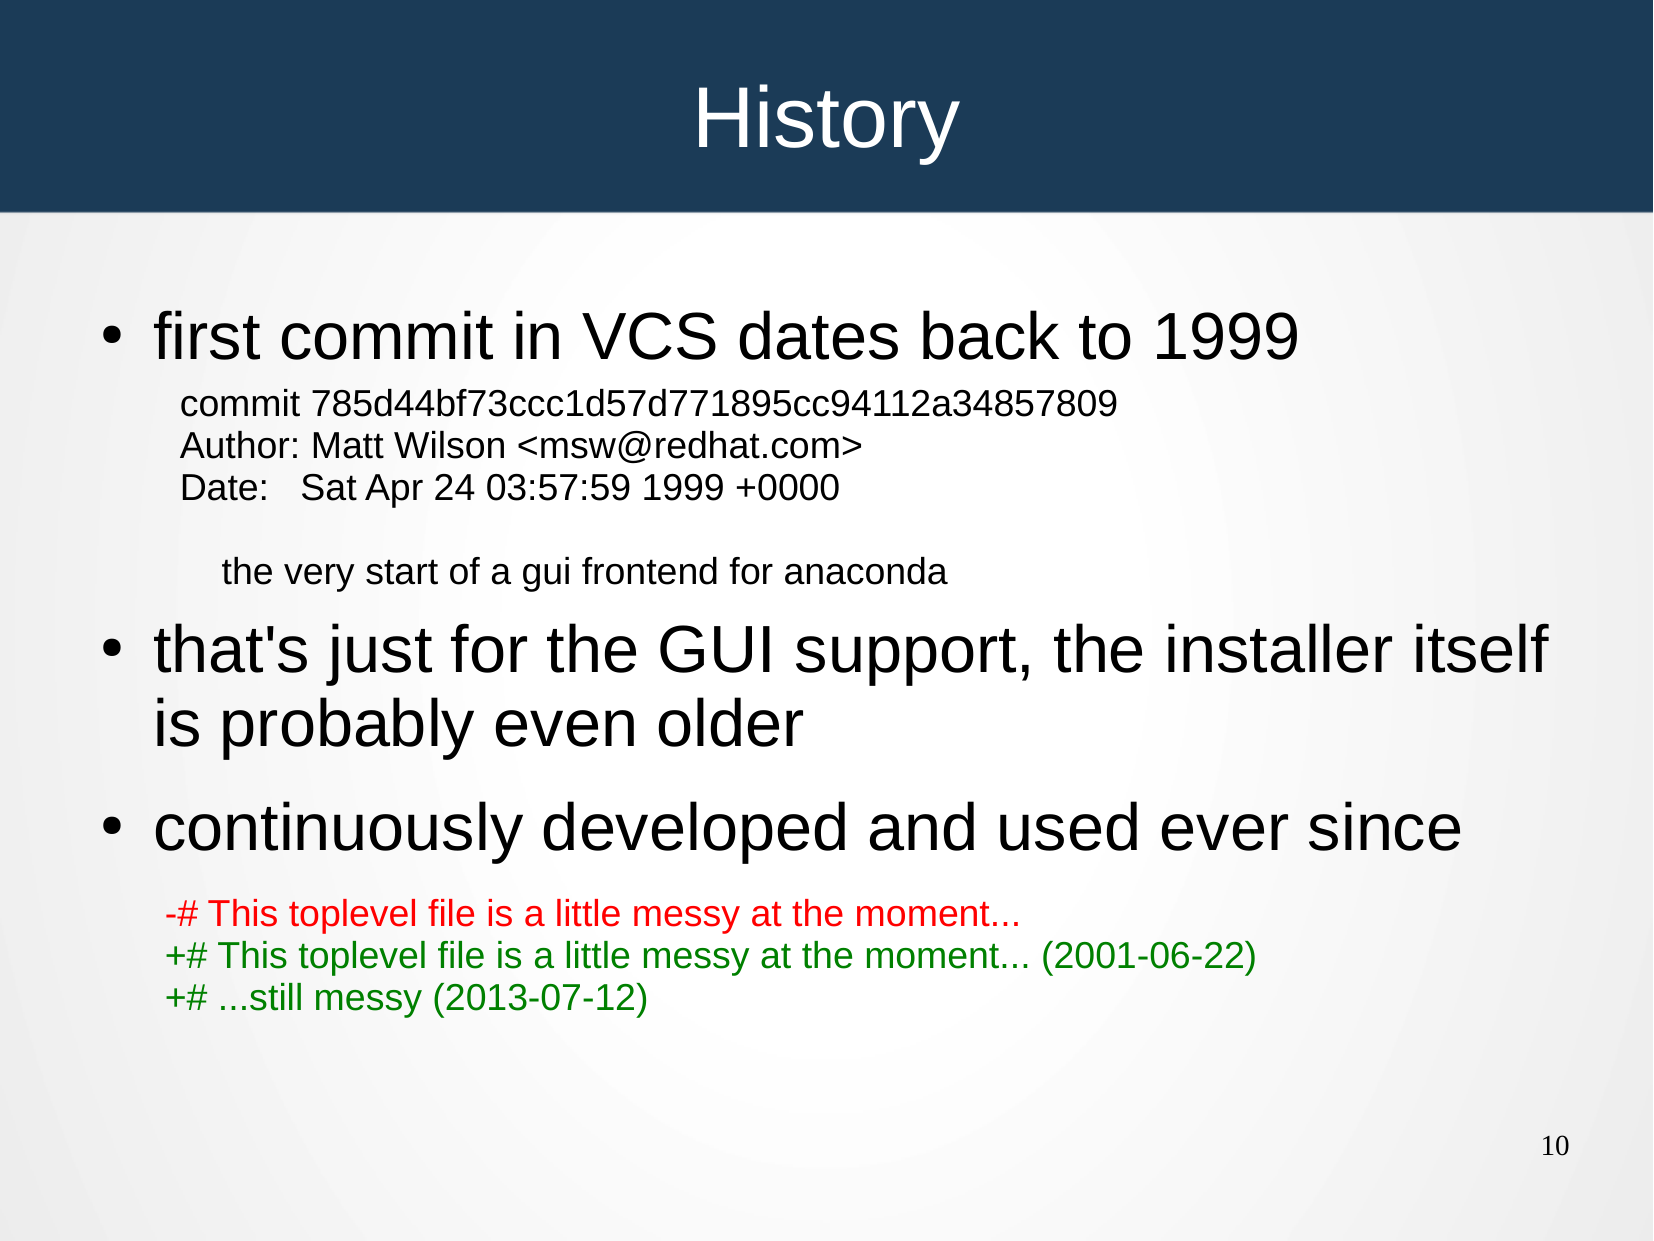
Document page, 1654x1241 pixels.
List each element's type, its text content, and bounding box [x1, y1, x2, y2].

text_box commit 785d44bf73ccc1d57d771895cc94112a34857809 Author: Matt Wilson <msw@redhat.com> Date: Sat Apr 24 03:57:59 1999 +0000 the very start of a gui frontend for anaconda [165, 375, 1136, 601]
text_box -# This toplevel file is a little messy at the moment... +# This toplevel file is a little messy at the moment... (2001-06-22) +# ...still messy (2013-07-12) [150, 885, 1273, 1068]
picture [0, 0, 1653, 1241]
title History [82, 47, 1571, 189]
list first commit in VCS dates back to 1999 that's just for the GUI support, the installer itself is probably even older continuously developed and used ever since [82, 299, 1571, 1019]
